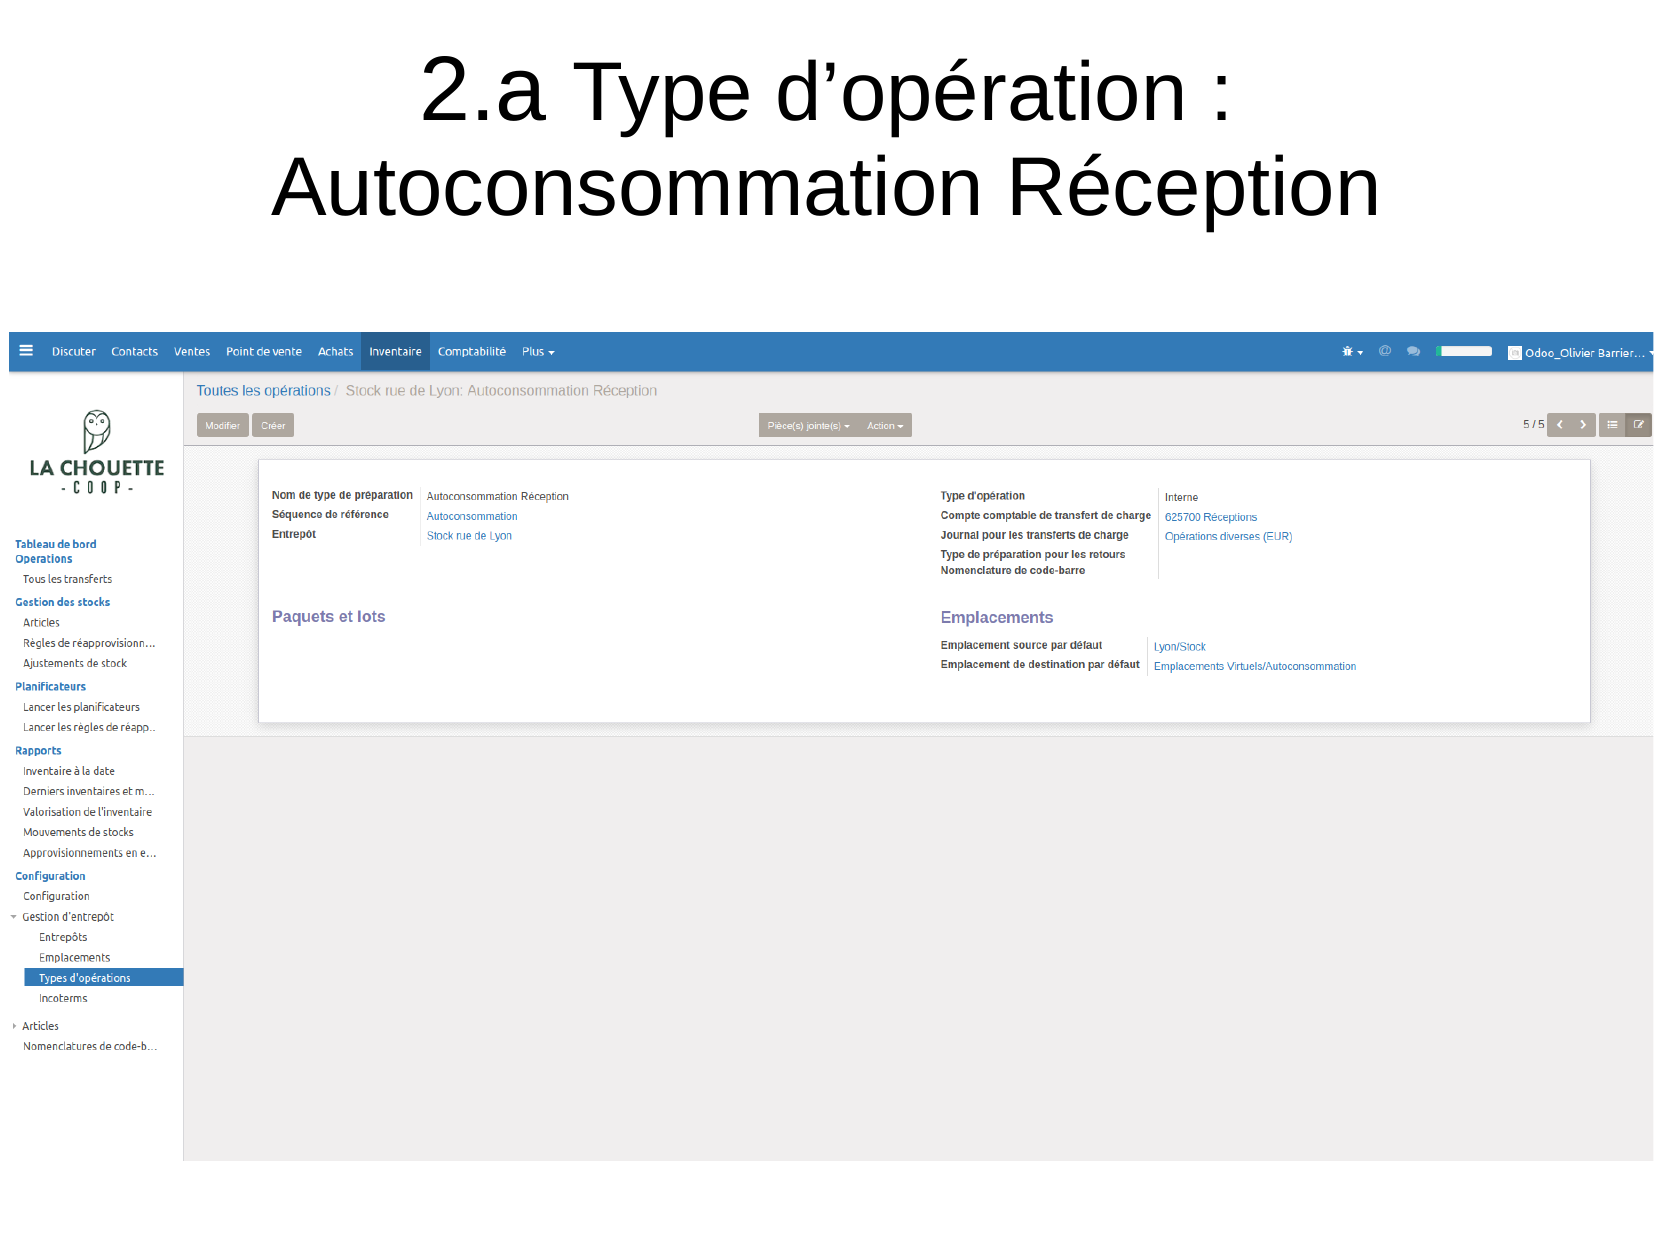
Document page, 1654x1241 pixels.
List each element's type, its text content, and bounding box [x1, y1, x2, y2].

picture [9, 332, 1654, 1161]
title 2.a Type d’opération : Autoconsommation Réception [82, 31, 1571, 239]
